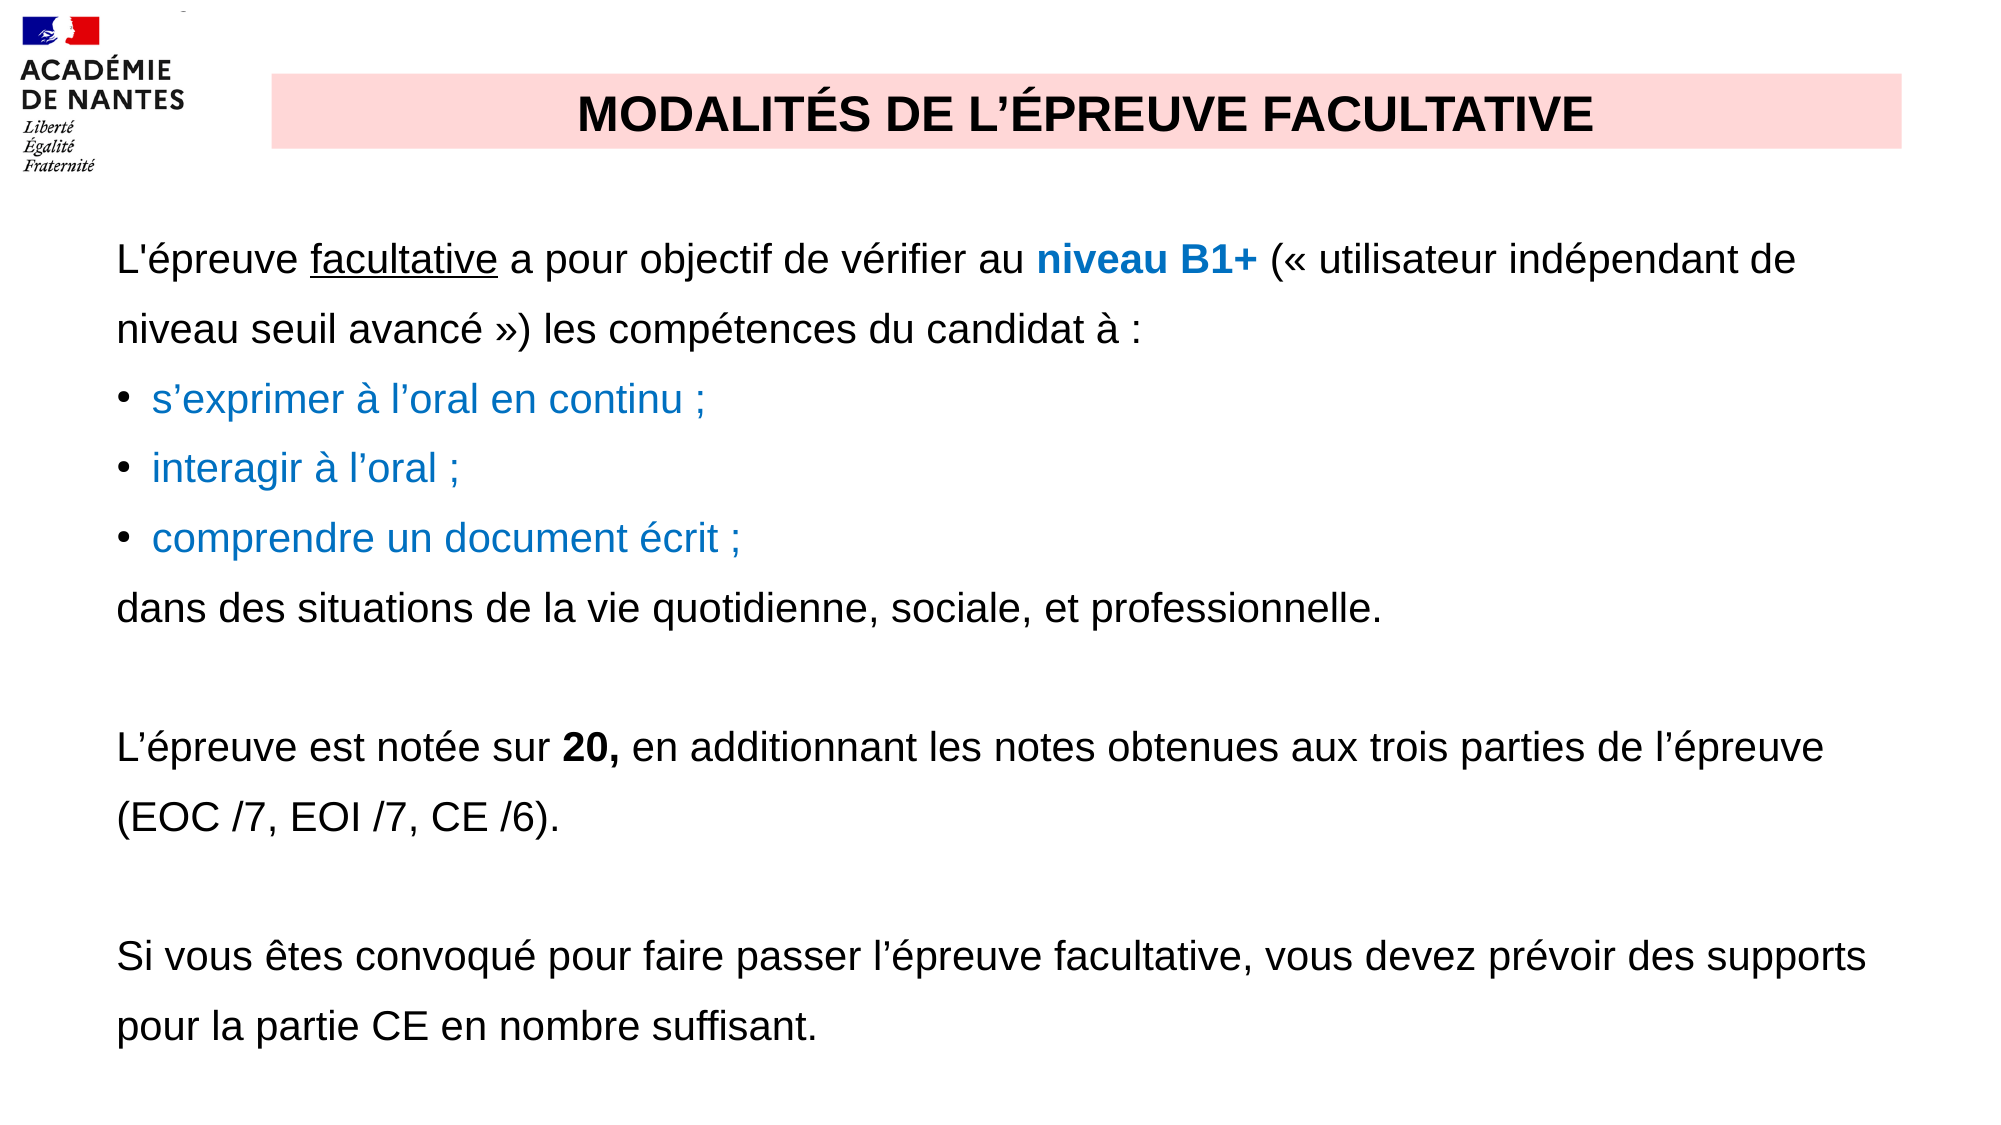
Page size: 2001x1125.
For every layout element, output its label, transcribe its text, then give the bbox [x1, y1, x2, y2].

text_box MODALITÉS DE L’ÉPREUVE FACULTATIVE [271, 73, 1902, 149]
picture [11, 11, 186, 178]
text_box L'épreuve facultative a pour objectif de vérifier au niveau B1+ (« utilisateur indépendant de niveau seuil avancé ») les compétences du candidat à : s’exprimer à l’oral en continu ; interagir à l’oral ; comprendre un document écrit ; dans des situations de la vie quotidienne, sociale, et professionnelle. L’épreuve est notée sur 20, en additionnant les notes obtenues aux trois parties de l’épreuve (EOC /7, EOI /7, CE /6). Si vous êtes convoqué pour faire passer l’épreuve facultative, vous devez prévoir des supports pour la partie CE en nombre suffisant. [101, 205, 1897, 1057]
